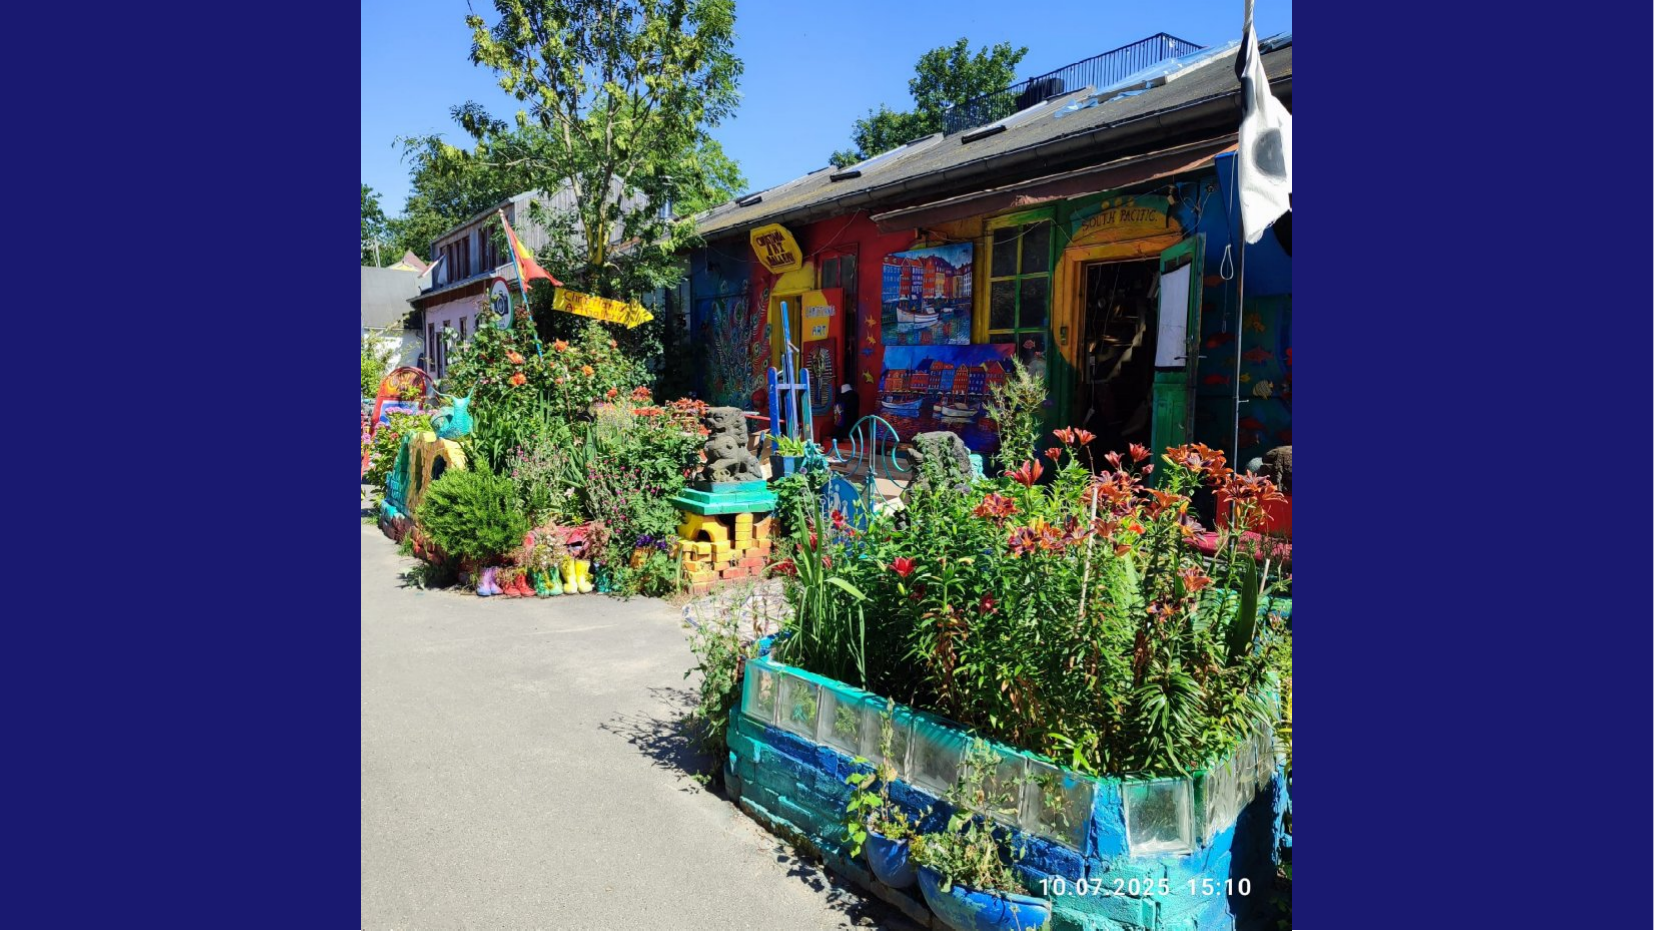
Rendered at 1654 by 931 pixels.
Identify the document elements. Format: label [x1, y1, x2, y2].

picture [361, 0, 1292, 931]
